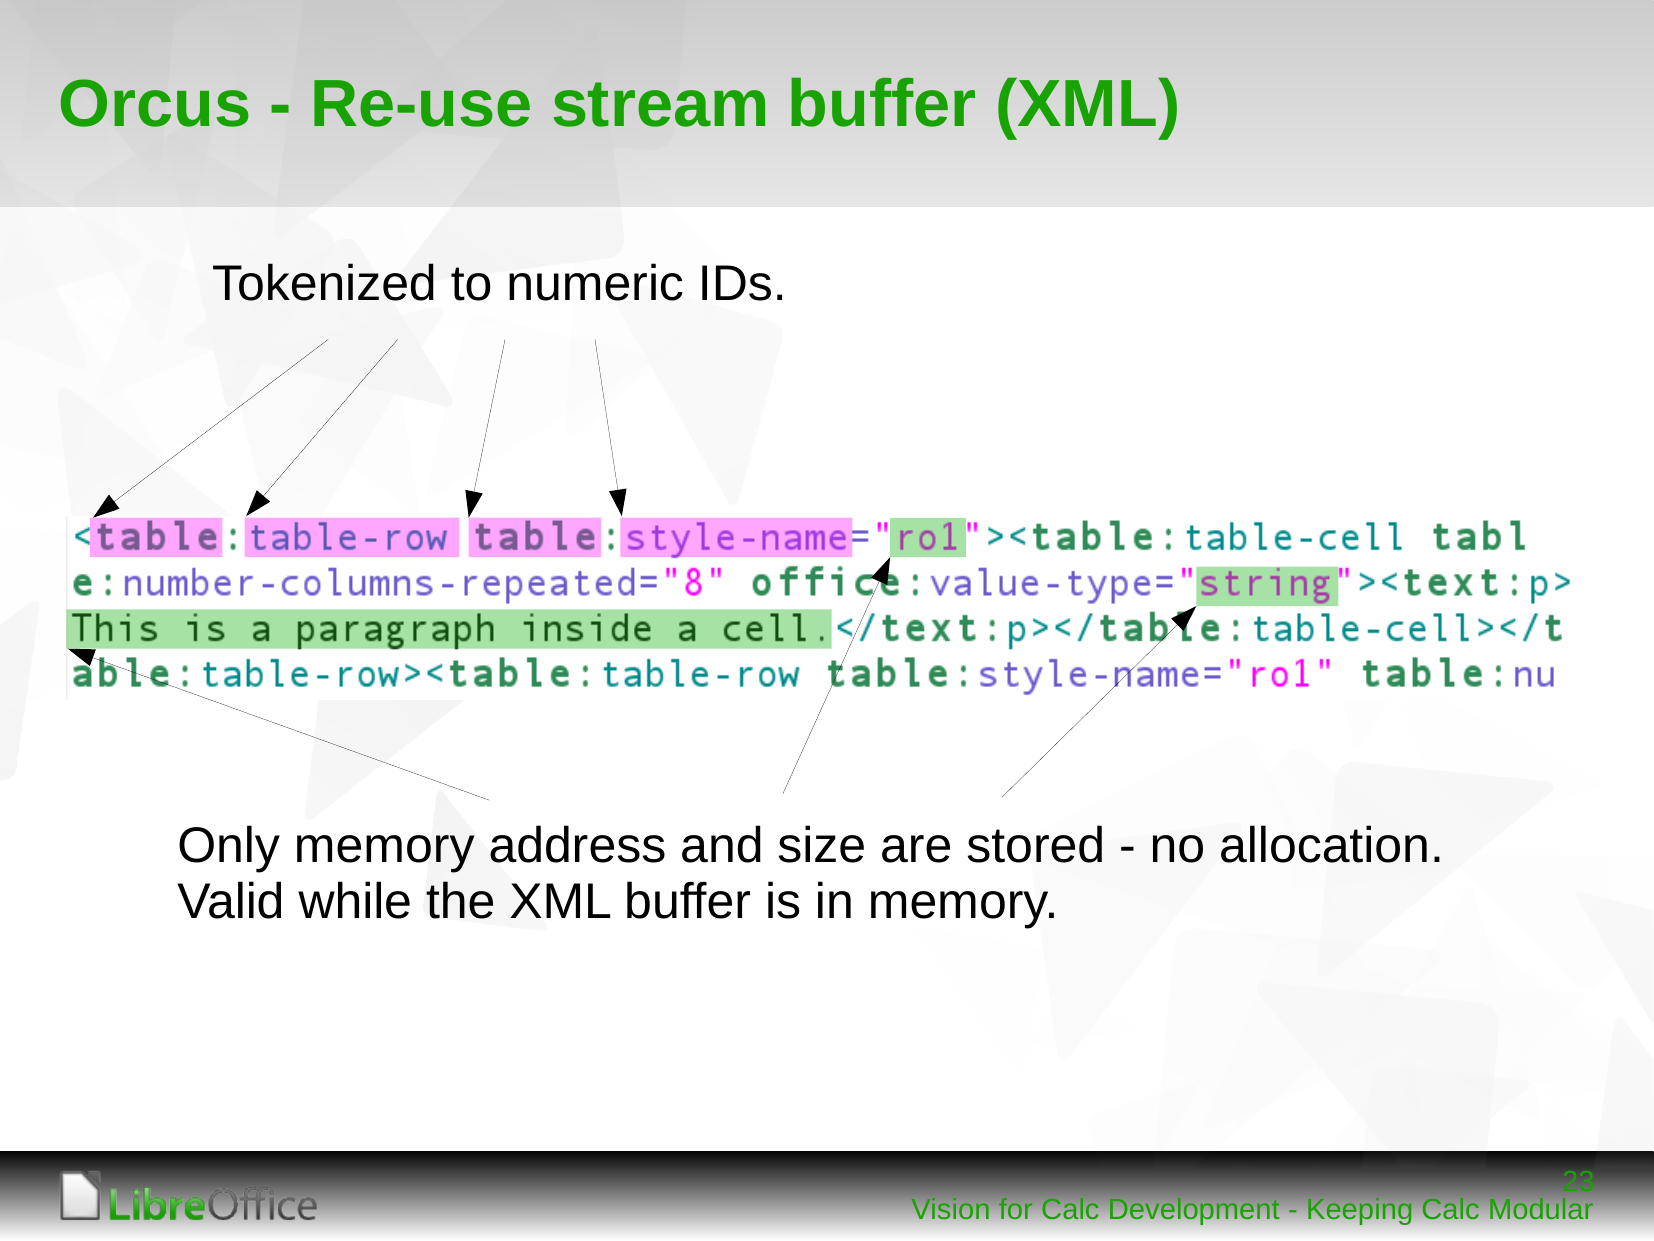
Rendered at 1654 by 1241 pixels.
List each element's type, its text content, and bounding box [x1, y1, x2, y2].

picture [0, 0, 1654, 1169]
text_box Only memory address and size are stored - no allocation. Valid while the XML buffer is in memory. [162, 809, 1495, 937]
text_box [244, 517, 460, 558]
text_box [89, 517, 223, 558]
text_box [1196, 566, 1339, 607]
text_box [468, 517, 602, 558]
text_box [66, 609, 832, 649]
text_box Tokenized to numeric IDs. [197, 247, 803, 319]
text_box [620, 517, 853, 558]
title Orcus - Re-use stream buffer (XML) [59, 29, 1595, 178]
picture [41, 1152, 337, 1240]
text_box [890, 517, 966, 558]
